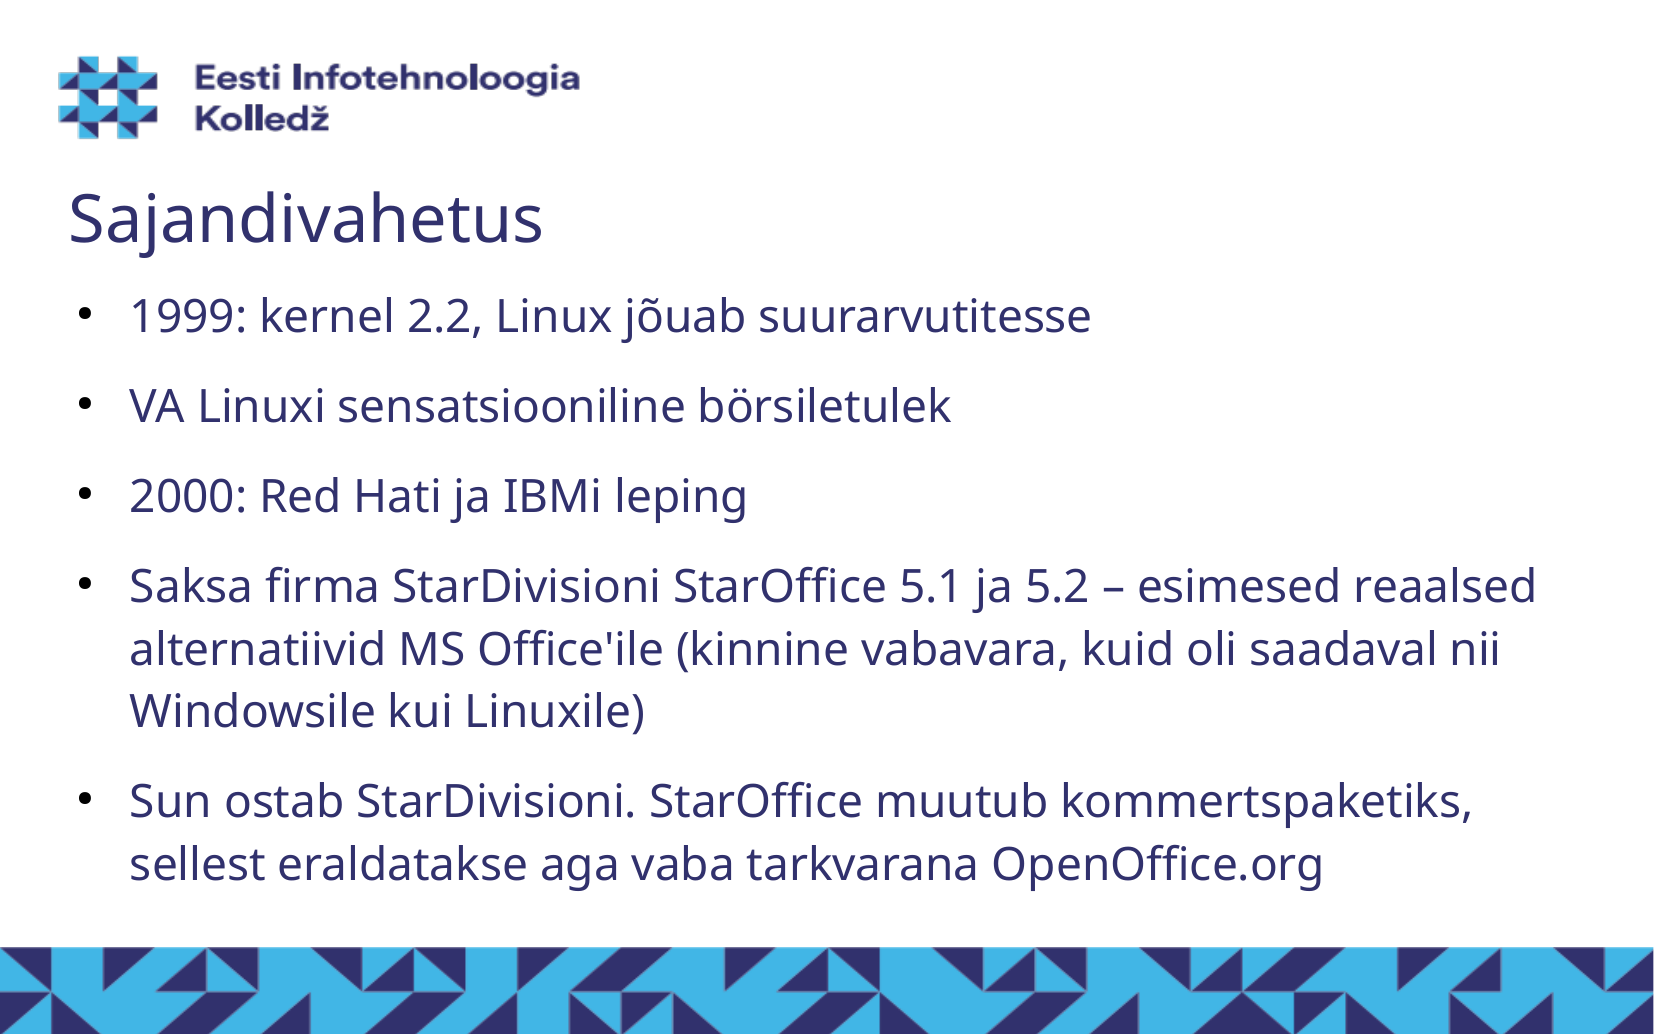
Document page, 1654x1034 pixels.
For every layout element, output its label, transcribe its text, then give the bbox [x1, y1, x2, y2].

title Sajandivahetus [68, 147, 1536, 283]
list 1999: kernel 2.2, Linux jõuab suurarvutitesse VA Linuxi sensatsiooniline börsiletulek 2000: Red Hati ja IBMi leping Saksa firma StarDivisioni StarOffice 5.1 ja 5.2 – esimesed reaalsed alternatiivid MS Office'ile (kinnine vabavara, kuid oli saadaval nii Windowsile kui Linuxile) Sun ostab StarDivisioni. StarOffice muutub kommertspaketiks, sellest eraldatakse aga vaba tarkvarana OpenOffice.org [59, 283, 1595, 936]
